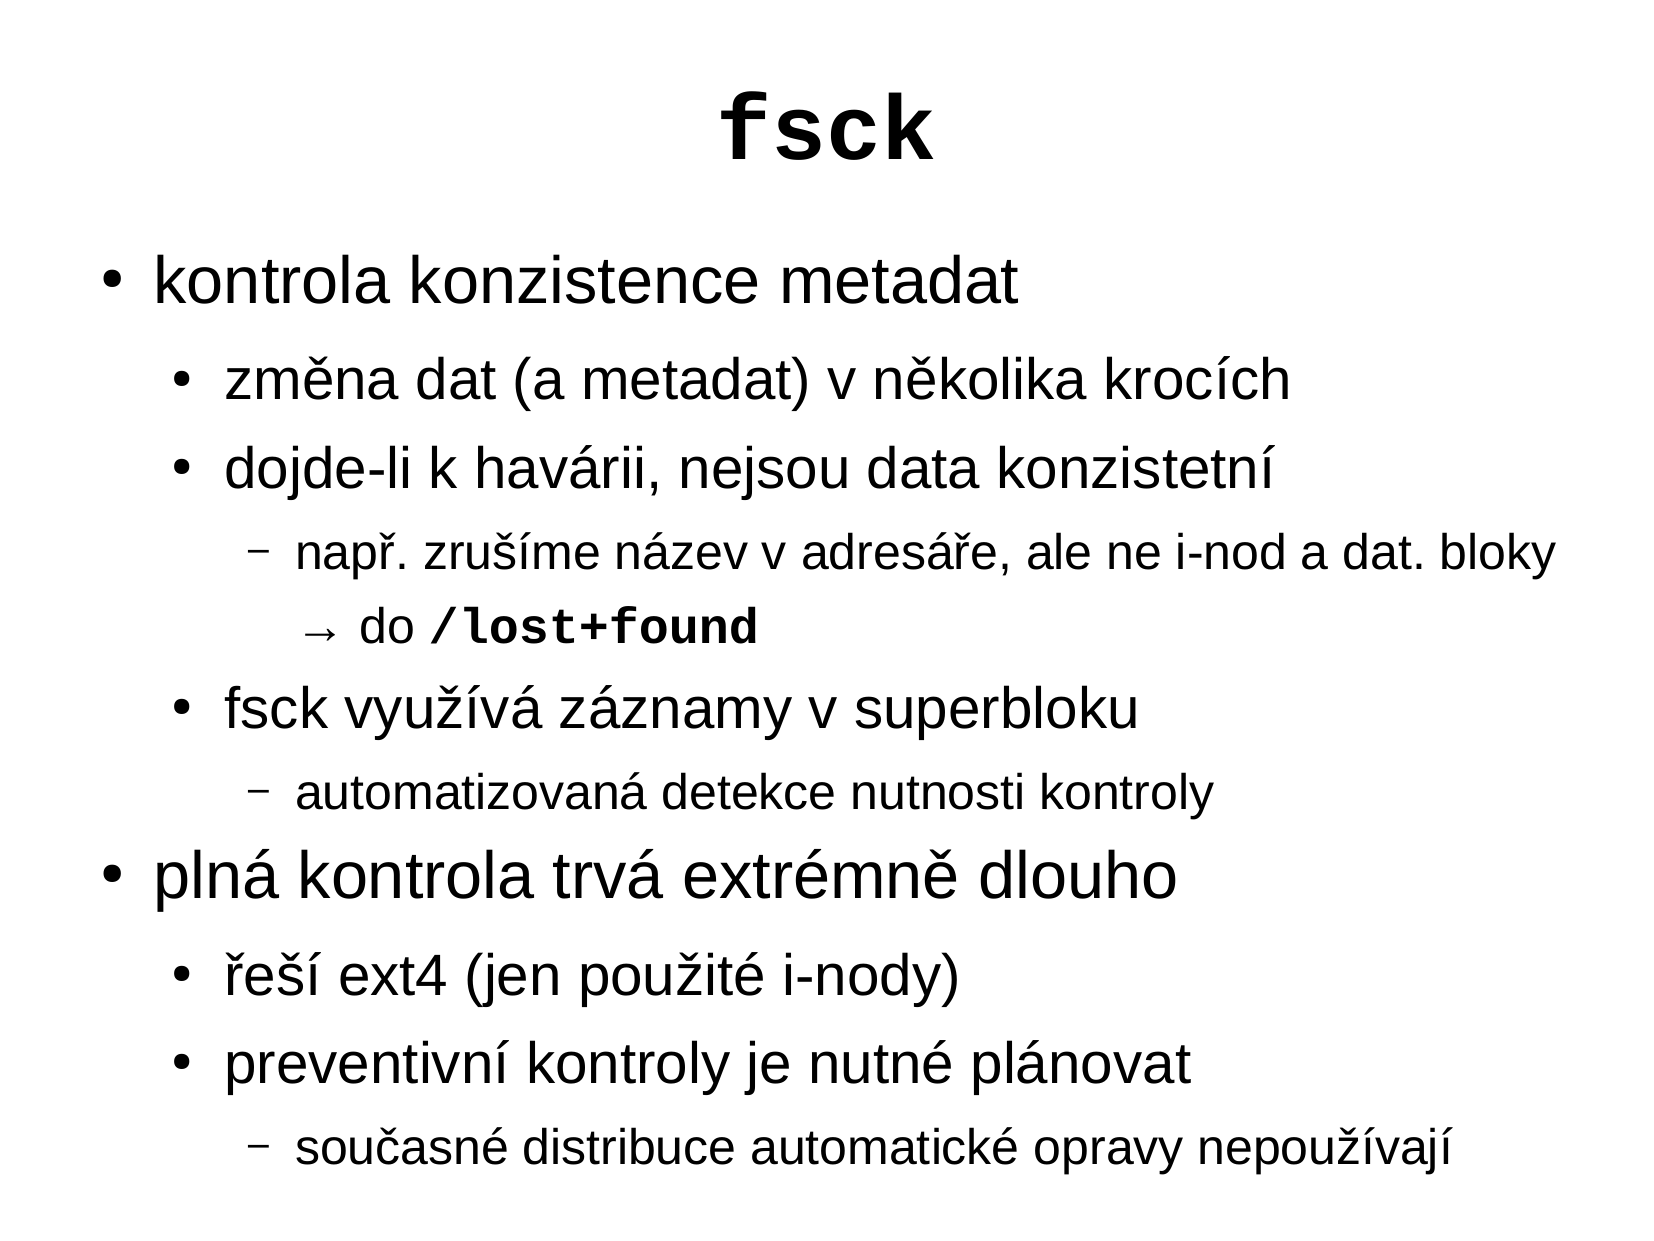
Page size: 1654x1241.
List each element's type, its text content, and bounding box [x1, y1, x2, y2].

list kontrola konzistence metadat změna dat (a metadat) v několika krocích dojde-li k havárii, nejsou data konzistetní např. zrušíme název v adresáře, ale ne i-nod a dat. bloky → do /lost+found fsck využívá záznamy v superbloku automatizovaná detekce nutnosti kontroly plná kontrola trvá extrémně dlouho řeší ext4 (jen použité i-nody) preventivní kontroly je nutné plánovat současné distribuce automatické opravy nepoužívají [82, 242, 1571, 1174]
title fsck [82, 39, 1571, 232]
